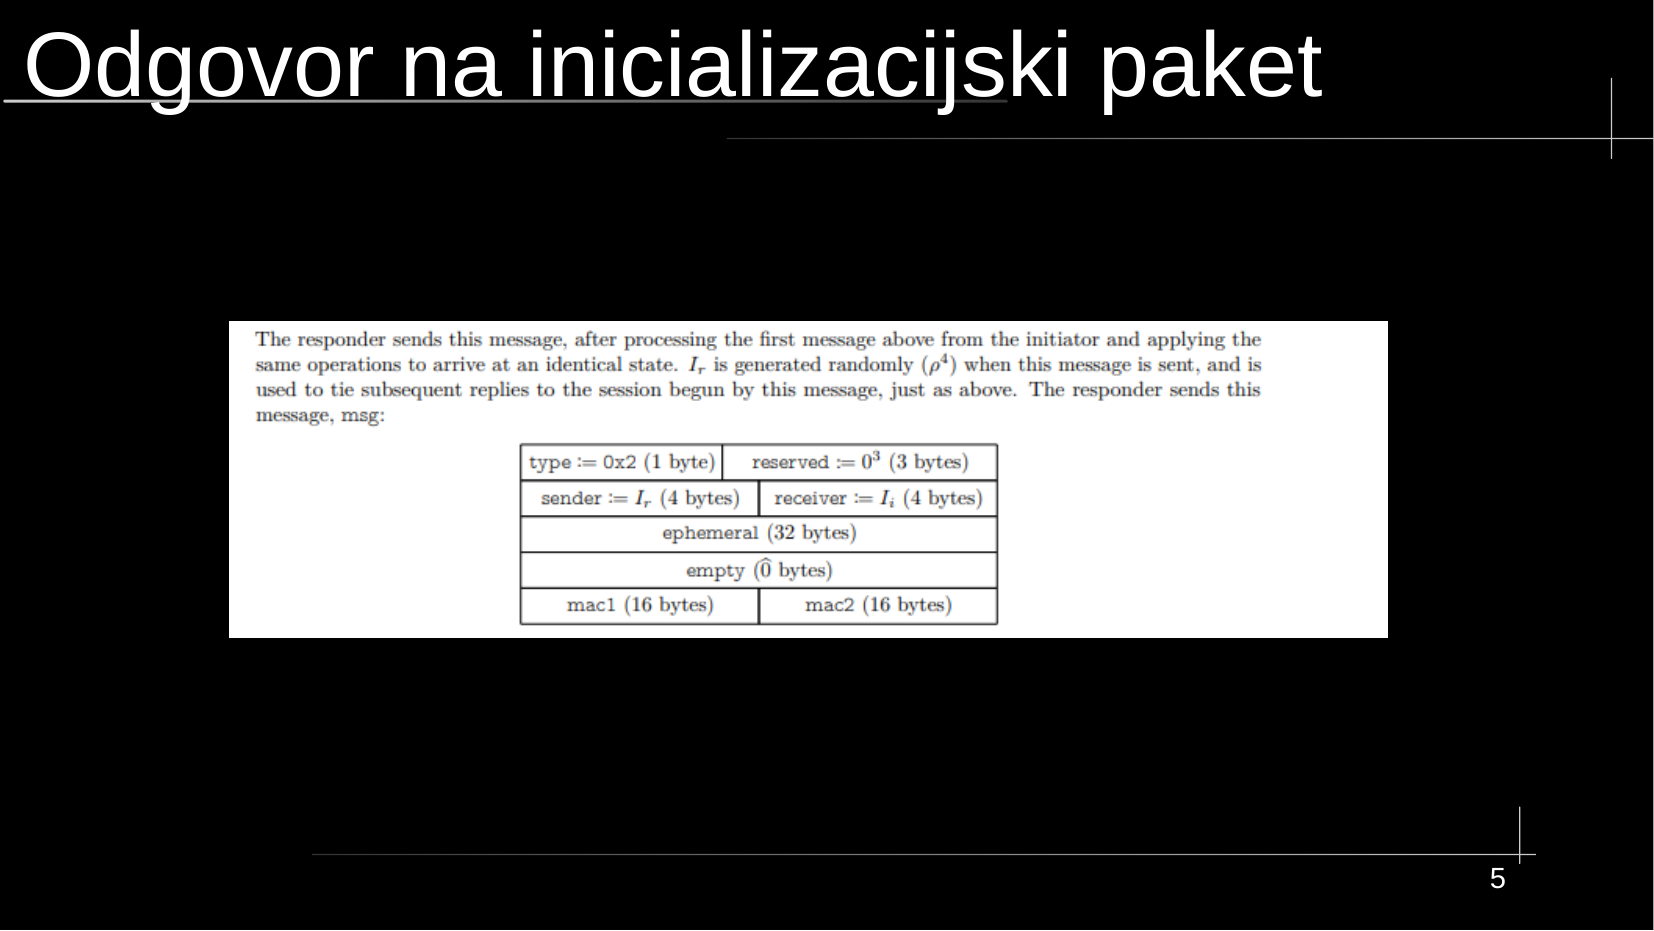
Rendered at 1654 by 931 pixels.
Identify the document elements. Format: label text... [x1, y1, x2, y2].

title Odgovor na inicializacijski paket [23, 11, 1589, 119]
picture [229, 321, 1388, 638]
